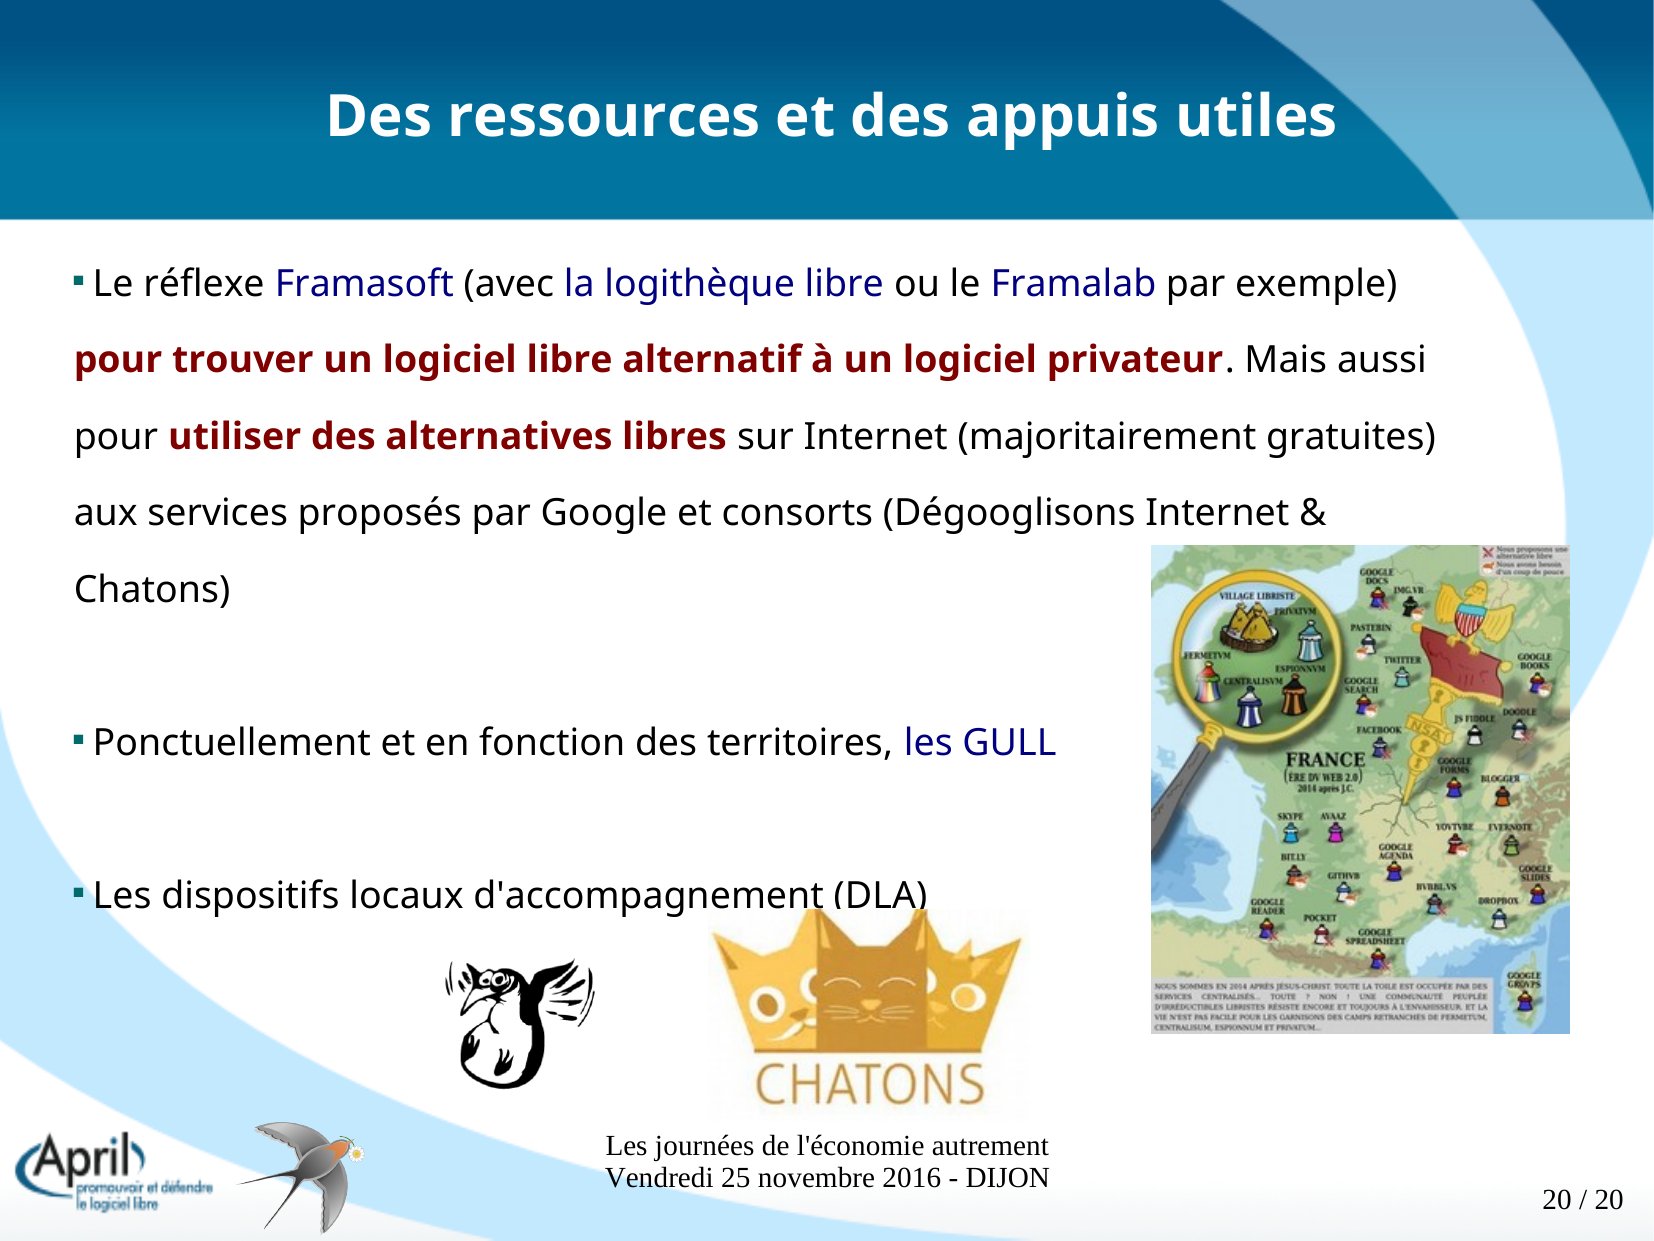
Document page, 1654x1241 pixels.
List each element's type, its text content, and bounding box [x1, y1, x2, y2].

text_box Le réflexe Framasoft (avec la logithèque libre ou le Framalab par exemple) pour trouver un logiciel libre alternatif à un logiciel privateur. Mais aussi pour utiliser des alternatives libres sur Internet (majoritairement gratuites) aux services proposés par Google et consorts (Dégooglisons Internet & Chatons) Ponctuellement et en fonction des territoires, les GULL Les dispositifs locaux d'accompagnement (DLA) [59, 177, 1506, 1123]
picture [0, 0, 1654, 1241]
picture [442, 944, 606, 1098]
text_box Des ressources et des appuis utiles [88, 20, 1576, 207]
